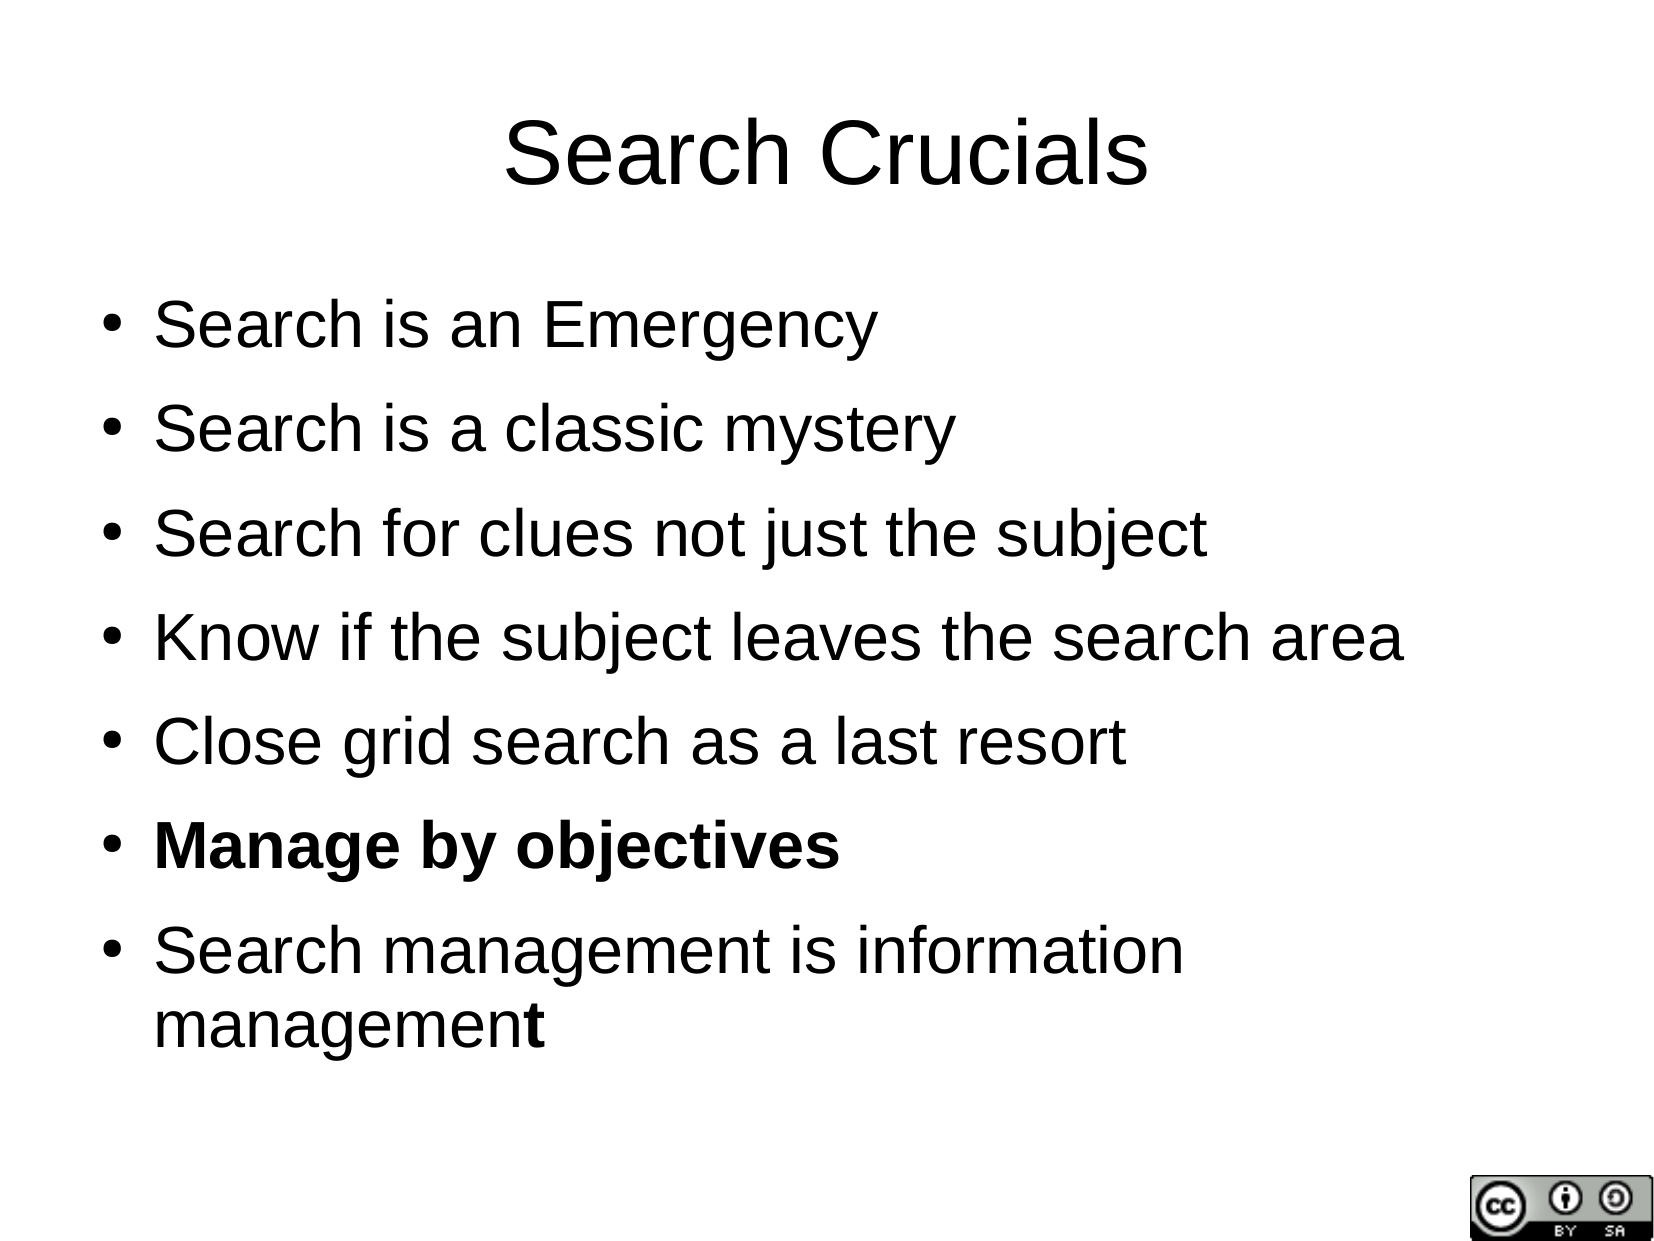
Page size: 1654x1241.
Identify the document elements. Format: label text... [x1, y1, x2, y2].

picture [1470, 1175, 1654, 1241]
list Search is an Emergency Search is a classic mystery Search for clues not just the subject Know if the subject leaves the search area Close grid search as a last resort Manage by objectives Search management is information management [82, 286, 1571, 1172]
title Search Crucials [82, 49, 1571, 257]
